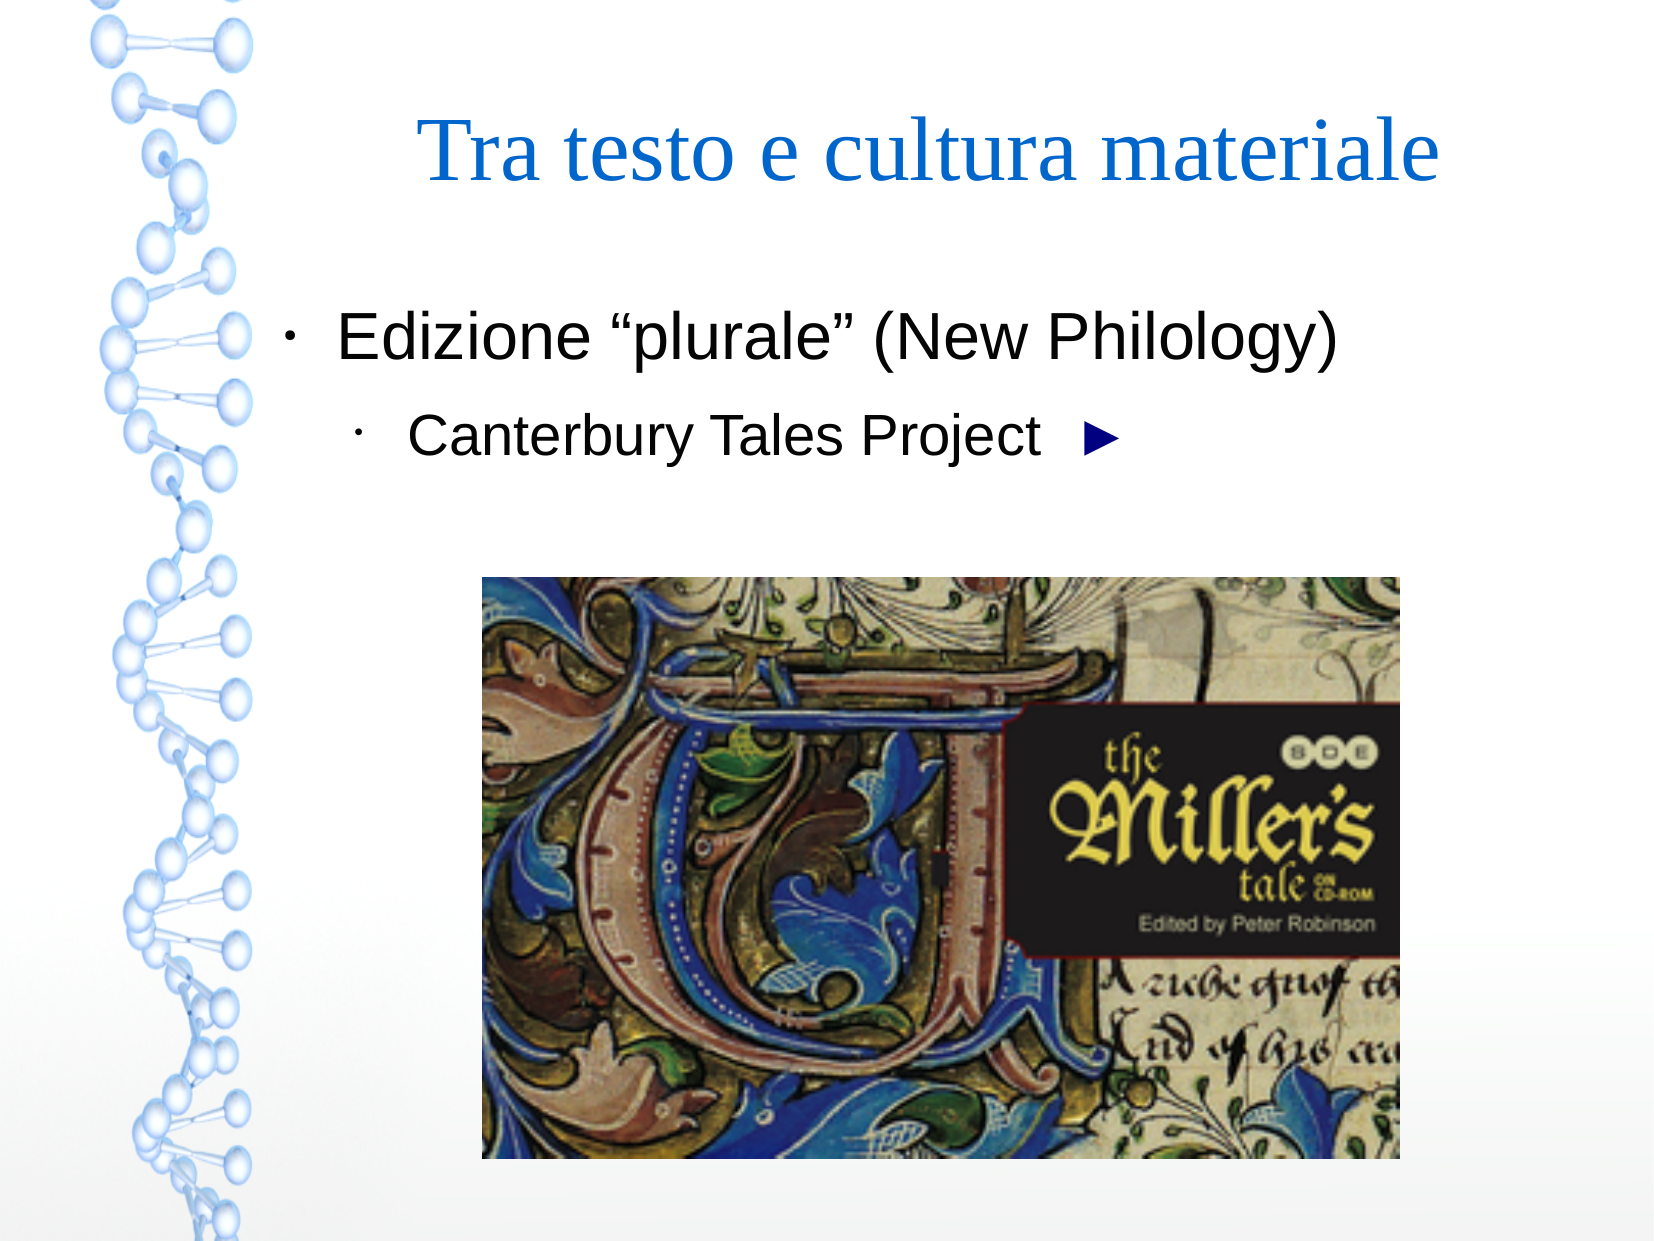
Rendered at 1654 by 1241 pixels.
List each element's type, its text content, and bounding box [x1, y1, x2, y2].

list Edizione “plurale” (New Philology) Canterbury Tales Project ► [265, 299, 1595, 1019]
picture [0, 0, 1654, 1241]
title Tra testo e cultura materiale [265, 47, 1595, 253]
